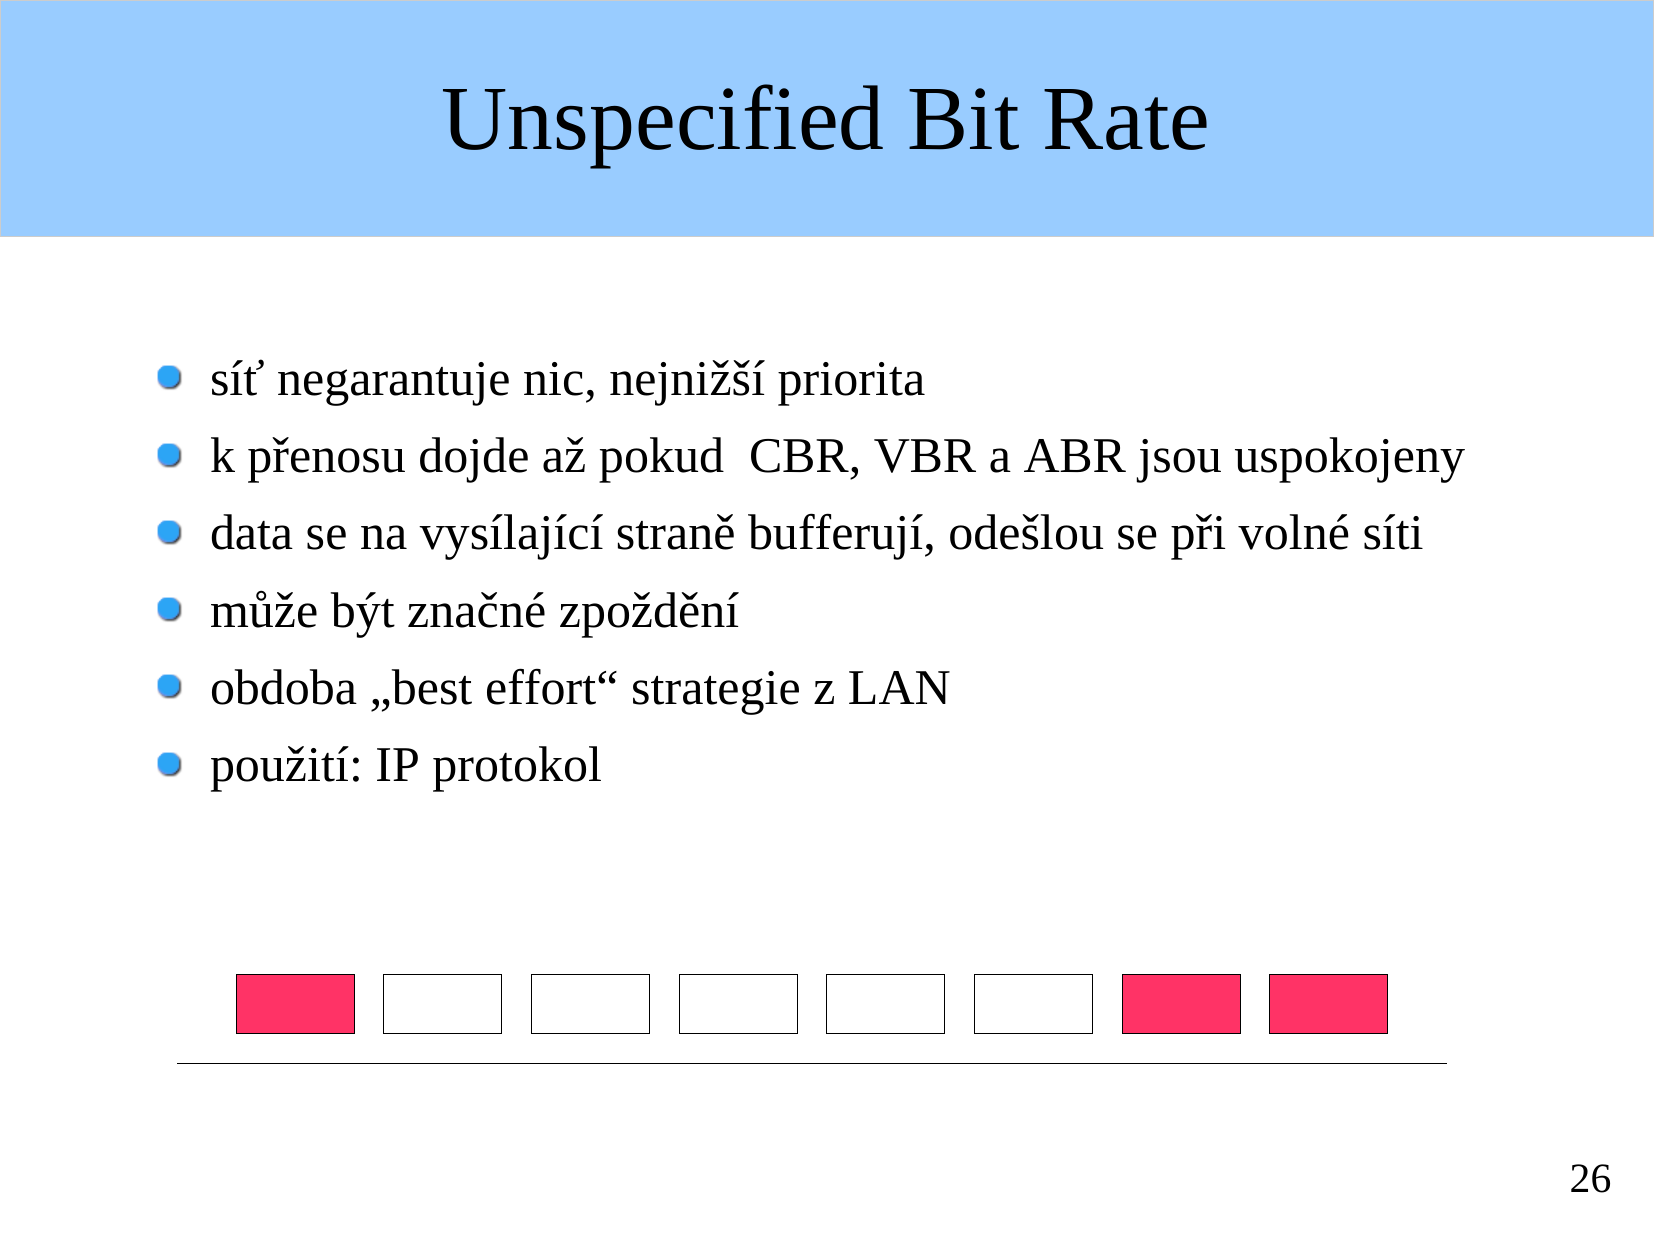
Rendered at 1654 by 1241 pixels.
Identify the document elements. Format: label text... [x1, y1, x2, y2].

title Unspecified Bit Rate [0, 0, 1654, 237]
text_box [1269, 974, 1388, 1034]
text_box [236, 974, 355, 1034]
text_box [1122, 974, 1241, 1034]
list síť negarantuje nic, nejnižší priorita k přenosu dojde až pokud CBR, VBR a ABR jsou uspokojeny data se na vysílající straně bufferují, odešlou se při volné síti může být značné zpoždění obdoba „best effort“ strategie z LAN použití: IP protokol [121, 350, 1534, 922]
